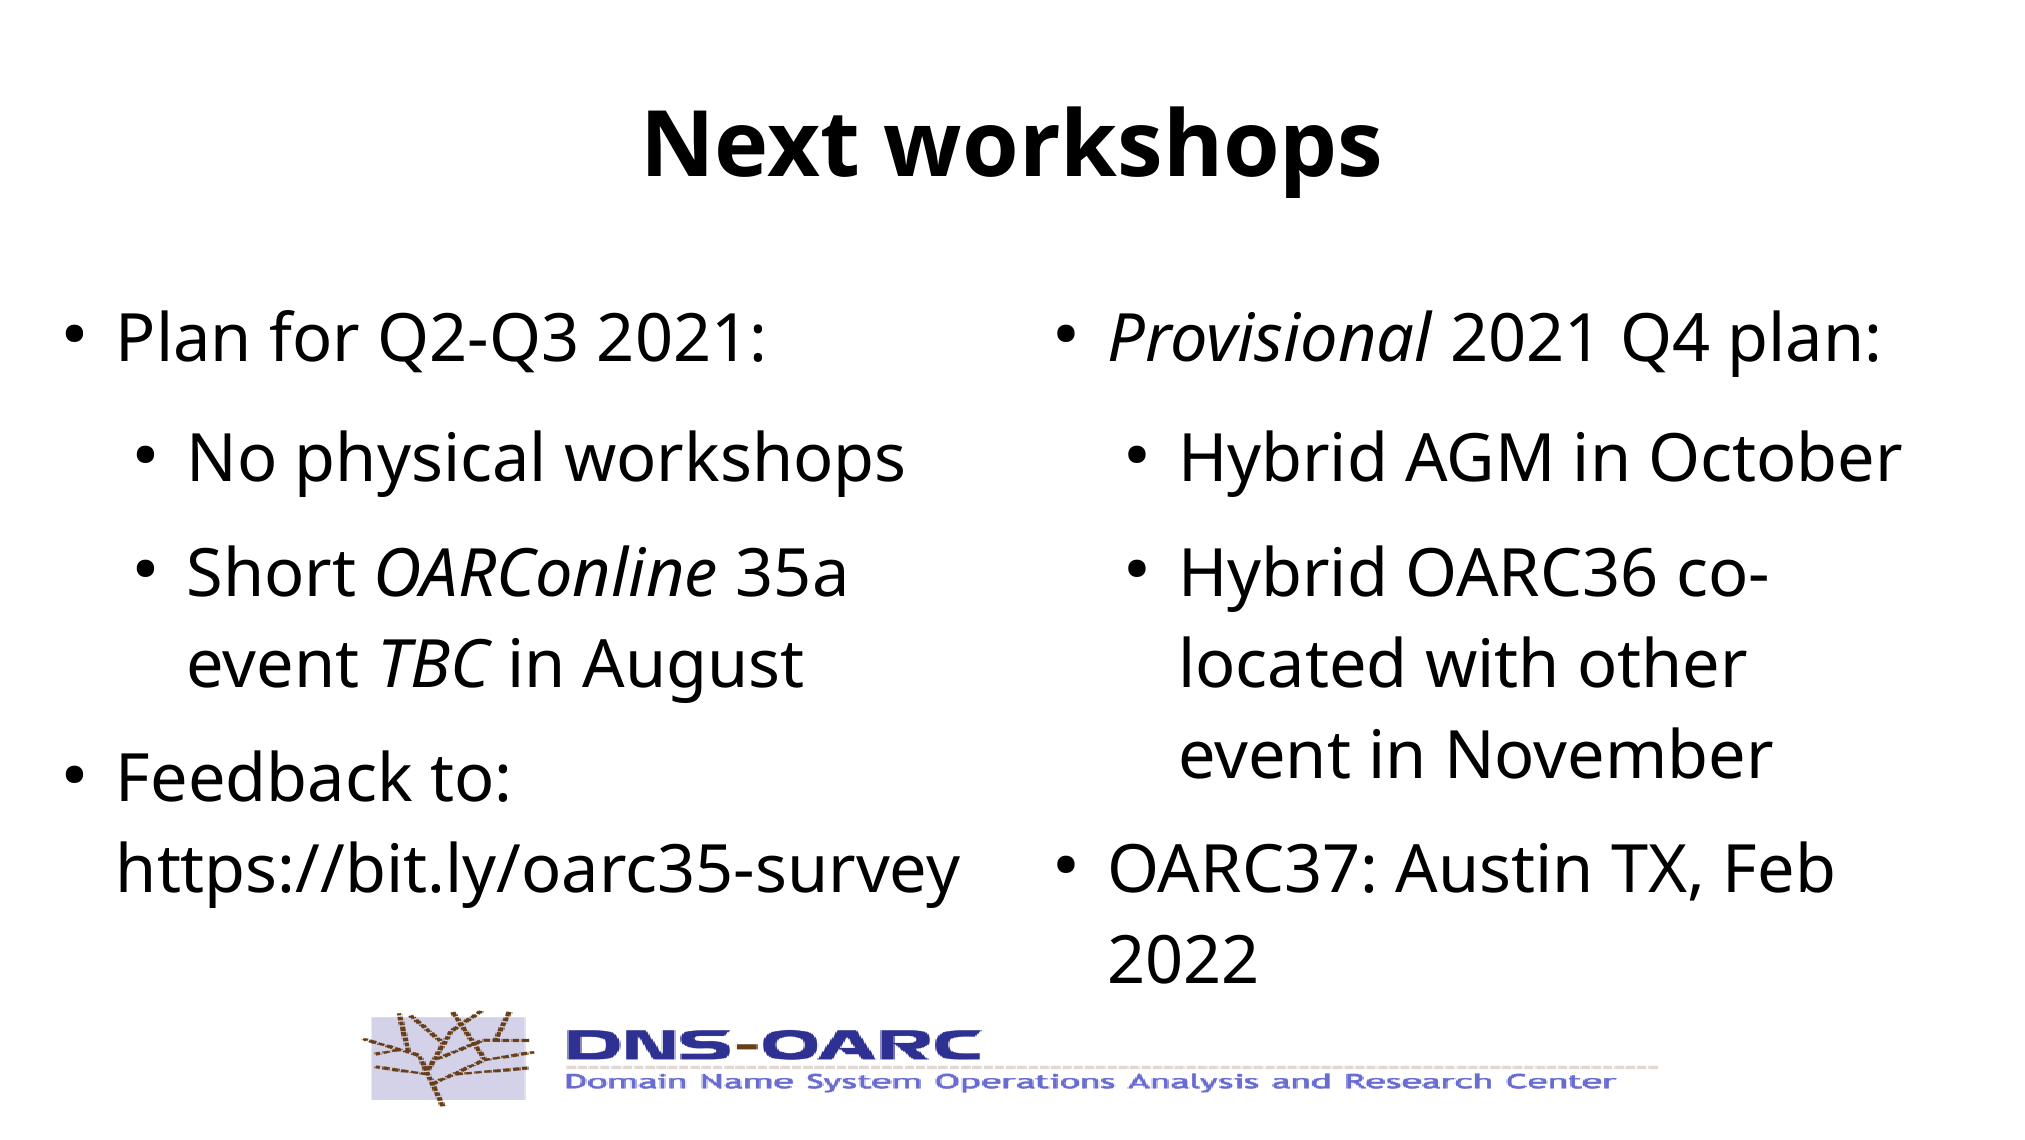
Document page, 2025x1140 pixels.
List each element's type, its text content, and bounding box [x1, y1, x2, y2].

list Plan for Q2-Q3 2021: No physical workshops Short OARConline 35a event TBC in August Feedback to: https://bit.ly/oarc35-survey [45, 290, 1029, 899]
title Next workshops [101, 45, 1924, 236]
picture [289, 1004, 1700, 1113]
list Provisional 2021 Q4 plan: Hybrid AGM in October Hybrid OARC36 co-located with other event in November OARC37: Austin TX, Feb 2022 [1036, 290, 1935, 899]
